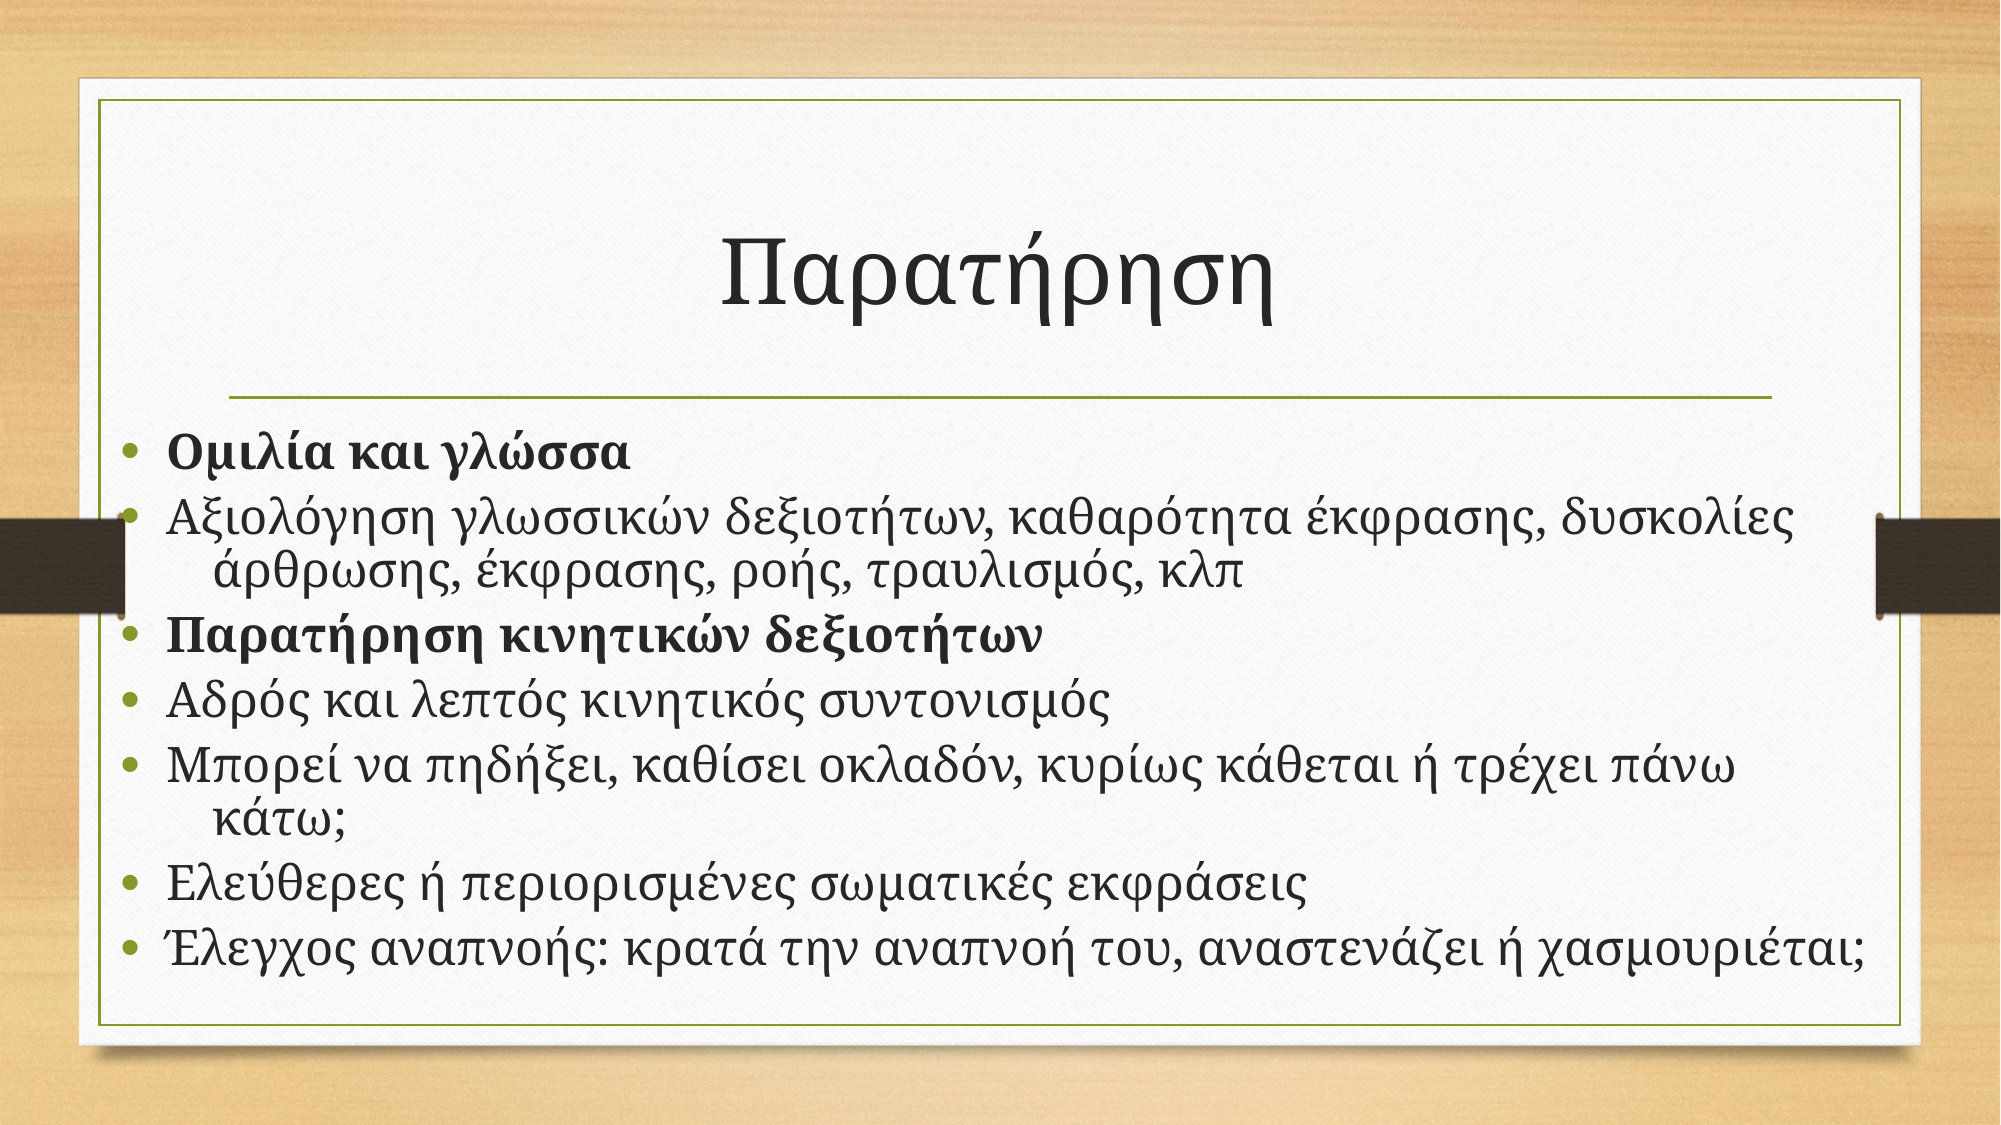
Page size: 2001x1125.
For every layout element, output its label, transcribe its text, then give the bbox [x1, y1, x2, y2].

title Παρατήρηση [212, 161, 1788, 376]
list Ομιλία και γλώσσα Αξιολόγηση γλωσσικών δεξιοτήτων, καθαρότητα έκφρασης, δυσκολίες άρθρωσης, έκφρασης, ροής, τραυλισμός, κλπ Παρατήρηση κινητικών δεξιοτήτων Αδρός και λεπτός κινητικός συντονισμός Μπορεί να πηδήξει, καθίσει οκλαδόν, κυρίως κάθεται ή τρέχει πάνω κάτω; Ελεύθερες ή περιορισμένες σωματικές εκφράσεις Έλεγχος αναπνοής: κρατά την αναπνοή του, αναστενάζει ή χασμουριέται; [105, 419, 1897, 1026]
